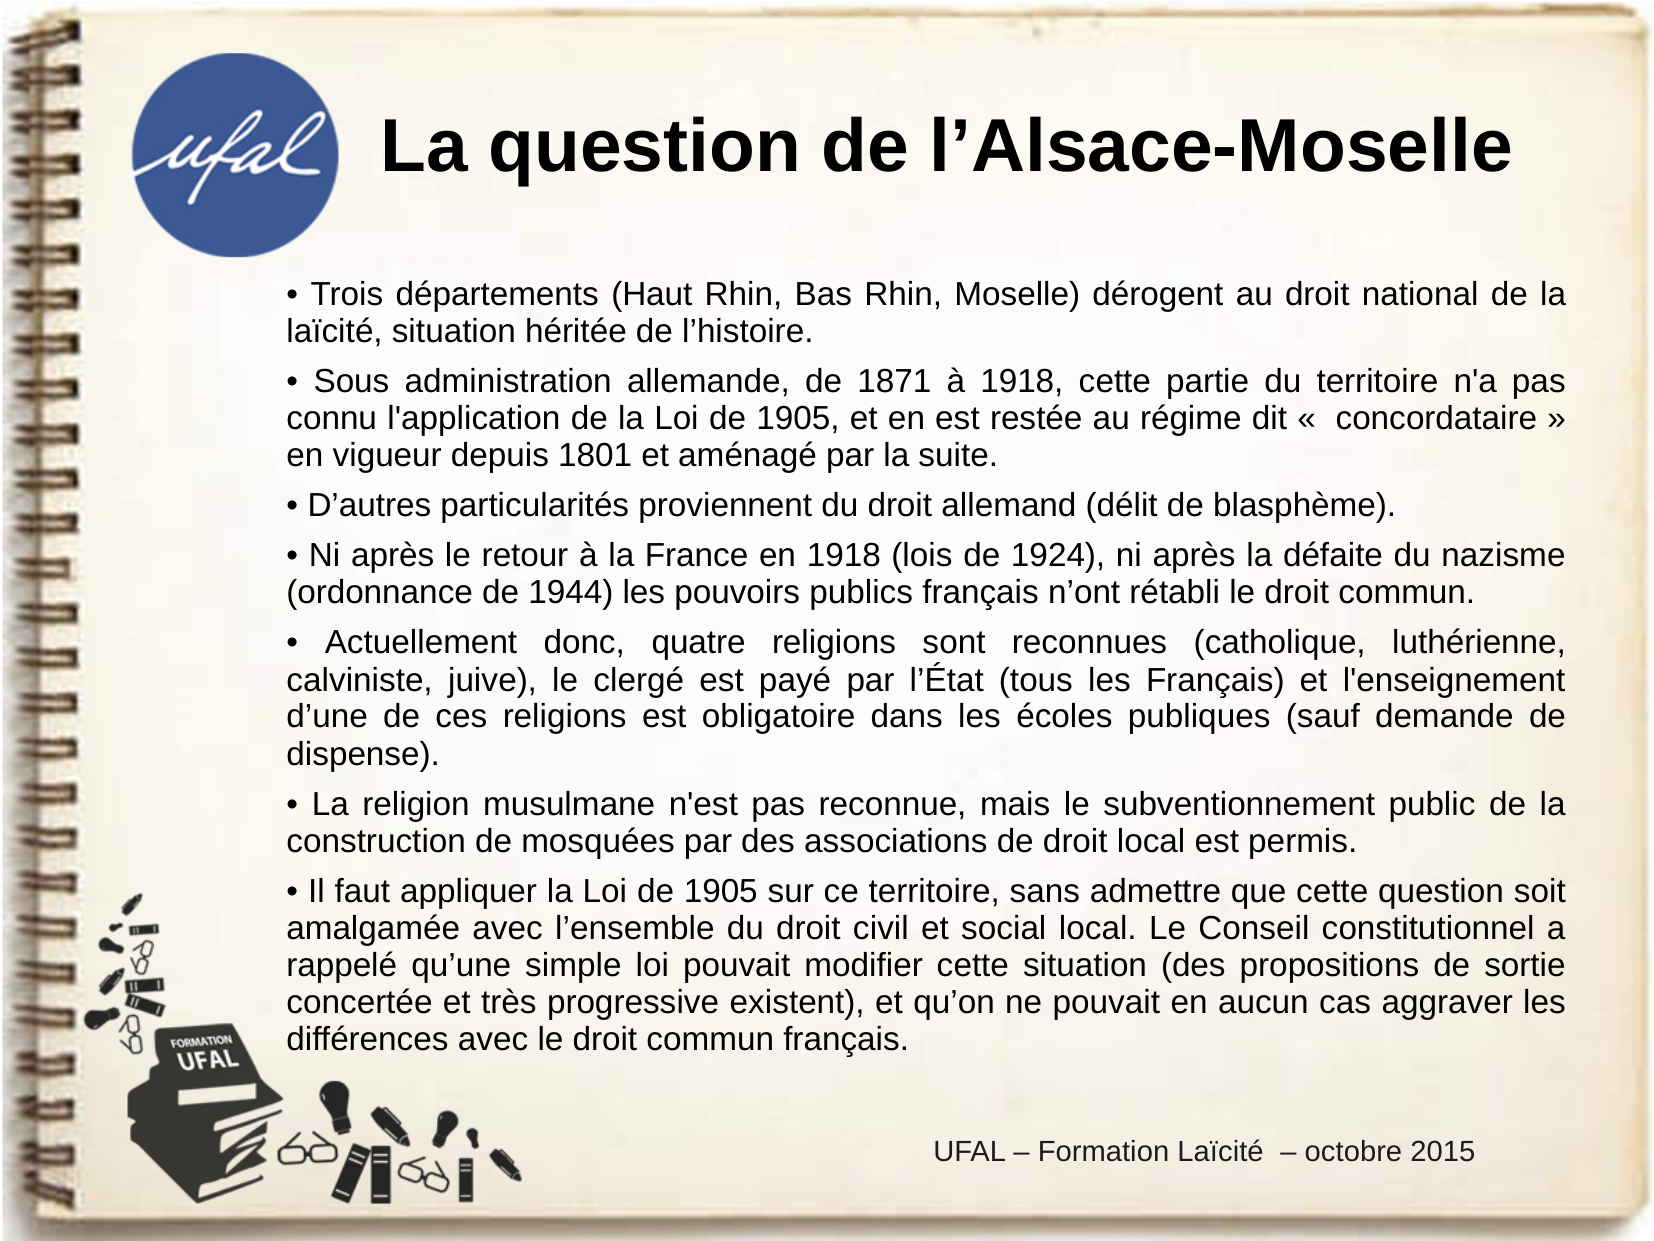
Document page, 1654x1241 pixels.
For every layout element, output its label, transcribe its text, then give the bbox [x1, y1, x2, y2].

text_box • Trois départements (Haut Rhin, Bas Rhin, Moselle) dérogent au droit national de la laïcité, situation héritée de l’histoire. • Sous administration allemande, de 1871 à 1918, cette partie du territoire n'a pas connu l'application de la Loi de 1905, et en est restée au régime dit « concordataire » en vigueur depuis 1801 et aménagé par la suite. • D’autres particularités proviennent du droit allemand (délit de blasphème). • Ni après le retour à la France en 1918 (lois de 1924), ni après la défaite du nazisme (ordonnance de 1944) les pouvoirs publics français n’ont rétabli le droit commun. • Actuellement donc, quatre religions sont reconnues (catholique, luthérienne, calviniste, juive), le clergé est payé par l’État (tous les Français) et l'enseignement d’une de ces religions est obligatoire dans les écoles publiques (sauf demande de dispense). • La religion musulmane n'est pas reconnue, mais le subventionnement public de la construction de mosquées par des associations de droit local est permis. • Il faut appliquer la Loi de 1905 sur ce territoire, sans admettre que cette question soit amalgamée avec l’ensemble du droit civil et social local. Le Conseil constitutionnel a rappelé qu’une simple loi pouvait modifier cette situation (des propositions de sortie concertée et très progressive existent), et qu’on ne pouvait en aucun cas aggraver les différences avec le droit commun français. [271, 265, 1583, 1068]
text_box UFAL – Formation Laïcité – octobre 2015 [826, 1133, 1583, 1170]
picture [0, 1, 1654, 1241]
text_box La question de l’Alsace-Moselle [366, 70, 1607, 221]
